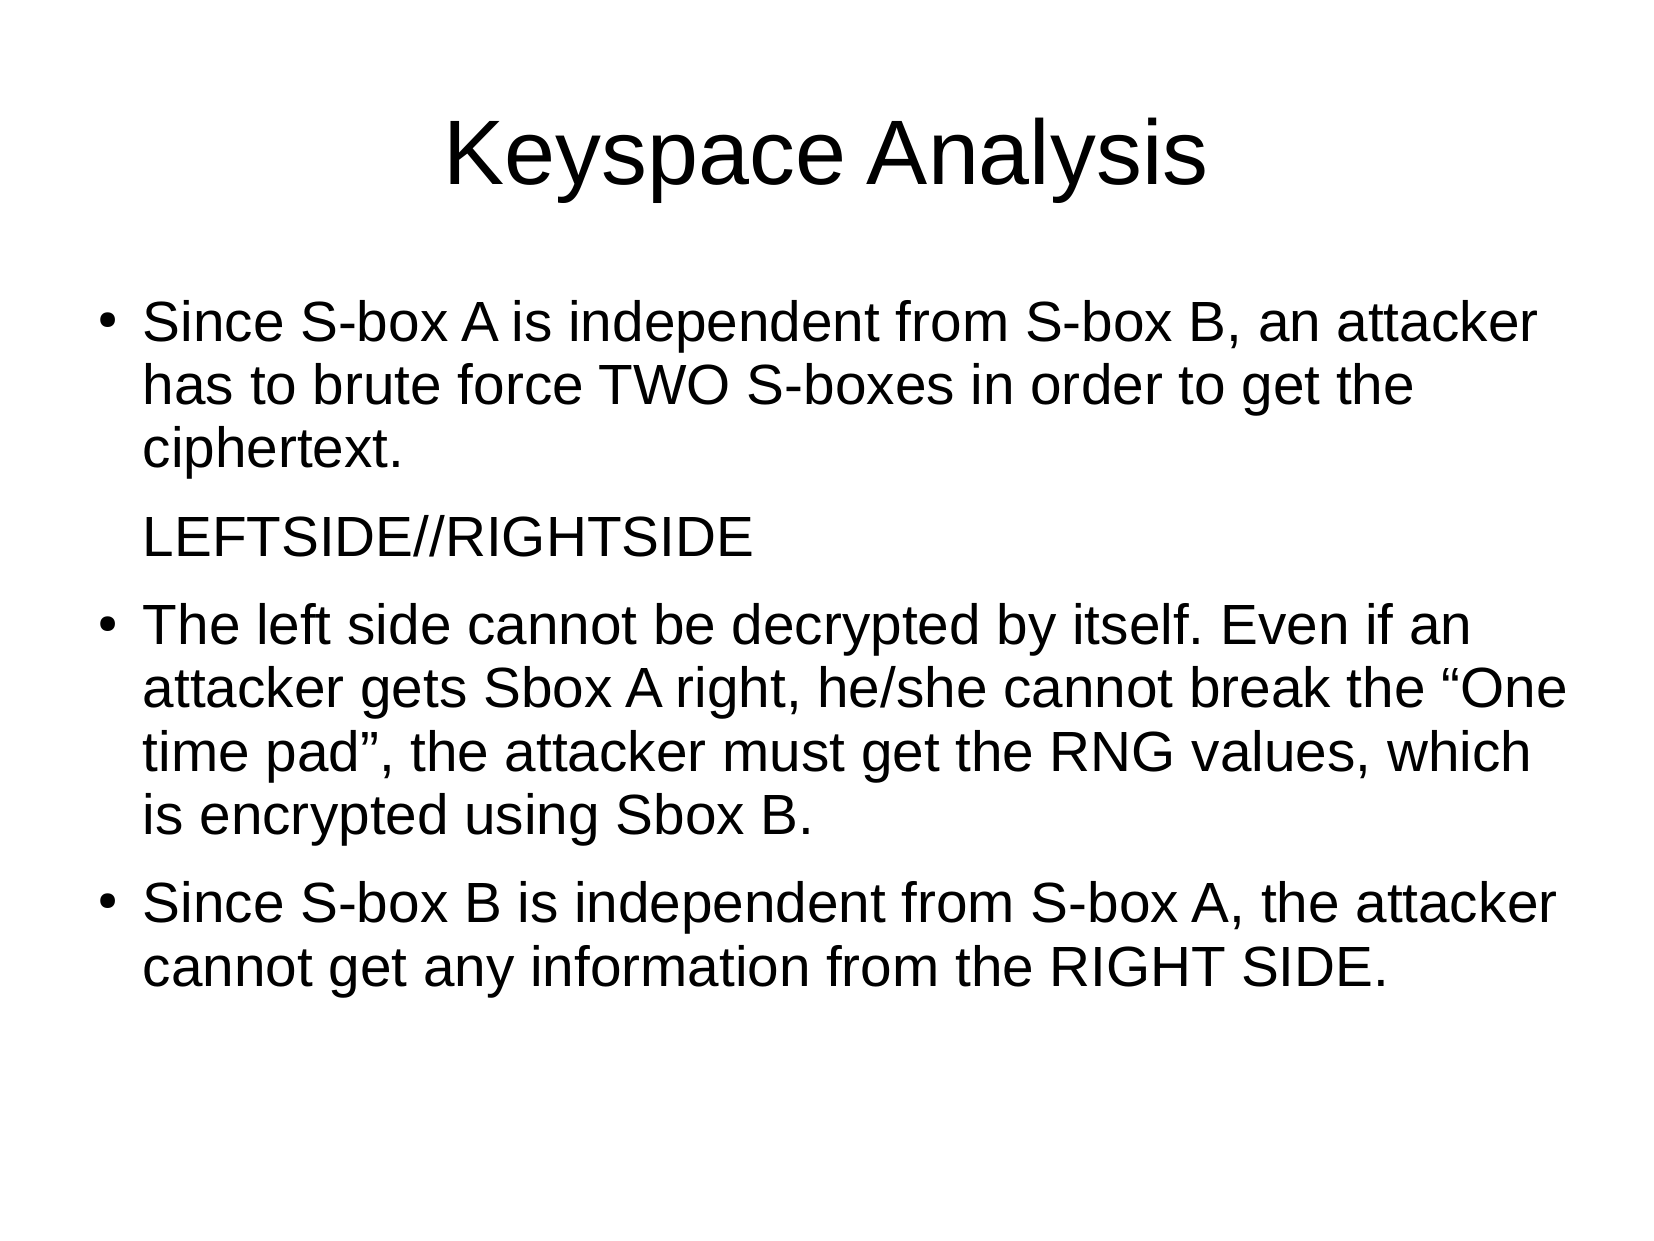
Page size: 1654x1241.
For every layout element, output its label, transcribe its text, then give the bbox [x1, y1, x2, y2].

list Since S-box A is independent from S-box B, an attacker has to brute force TWO S-boxes in order to get the ciphertext. LEFTSIDE//RIGHTSIDE The left side cannot be decrypted by itself. Even if an attacker gets Sbox A right, he/she cannot break the “One time pad”, the attacker must get the RNG values, which is encrypted using Sbox B. Since S-box B is independent from S-box A, the attacker cannot get any information from the RIGHT SIDE. [82, 290, 1571, 1010]
title Keyspace Analysis [82, 49, 1571, 257]
